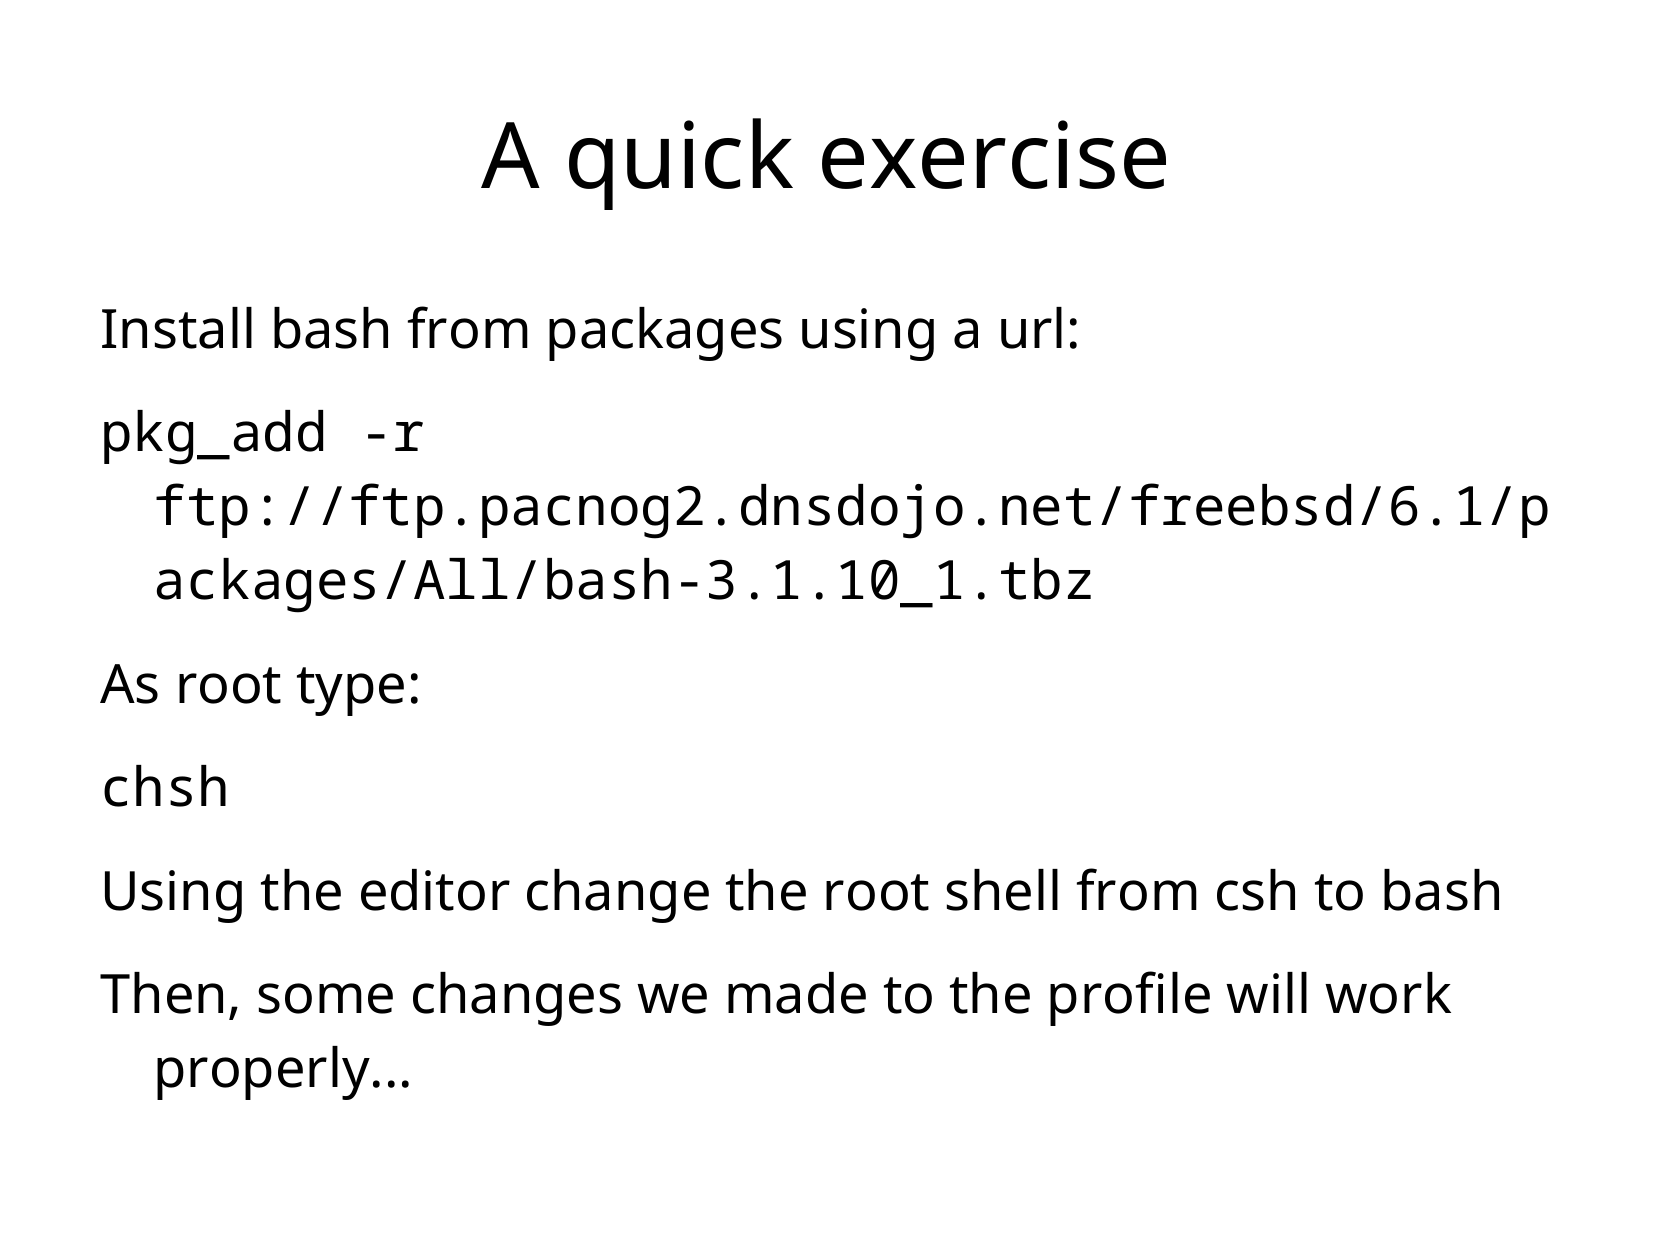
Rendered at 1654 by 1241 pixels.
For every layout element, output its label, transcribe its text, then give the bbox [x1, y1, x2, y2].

title A quick exercise [82, 49, 1571, 257]
list Install bash from packages using a url: pkg_add -r ftp://ftp.pacnog2.dnsdojo.net/freebsd/6.1/packages/All/bash-3.1.10_1.tbz As root type: chsh Using the editor change the root shell from csh to bash Then, some changes we made to the profile will work properly... [82, 290, 1571, 1109]
